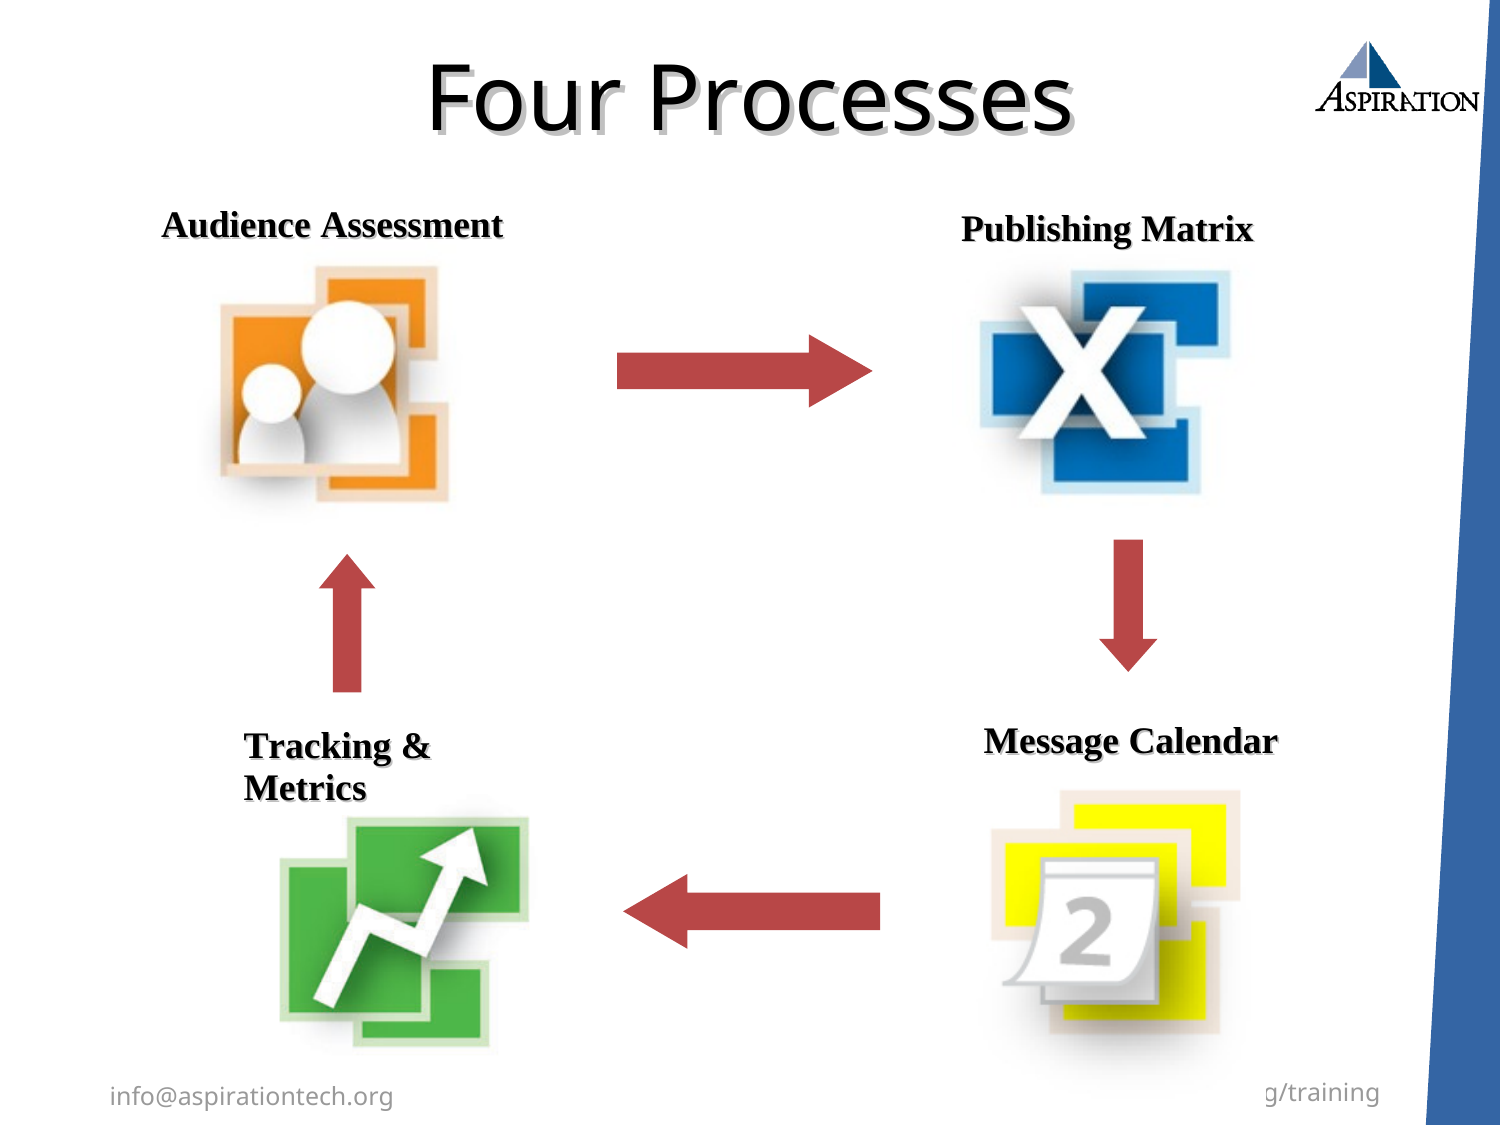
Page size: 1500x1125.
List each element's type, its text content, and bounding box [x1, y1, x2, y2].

text_box [318, 553, 376, 693]
picture [183, 246, 487, 536]
text_box [623, 873, 881, 949]
picture [1425, 41, 1480, 120]
title Four Processes [74, 23, 1425, 164]
text_box Publishing Matrix [946, 197, 1274, 250]
picture [259, 784, 549, 1075]
text_box Tracking & Metrics [228, 715, 571, 768]
picture [952, 250, 1255, 530]
text_box [1098, 539, 1158, 672]
text_box Message Calendar [968, 709, 1305, 762]
text_box [617, 334, 873, 408]
text_box Audience Assessment [146, 194, 545, 246]
picture [949, 786, 1266, 1113]
